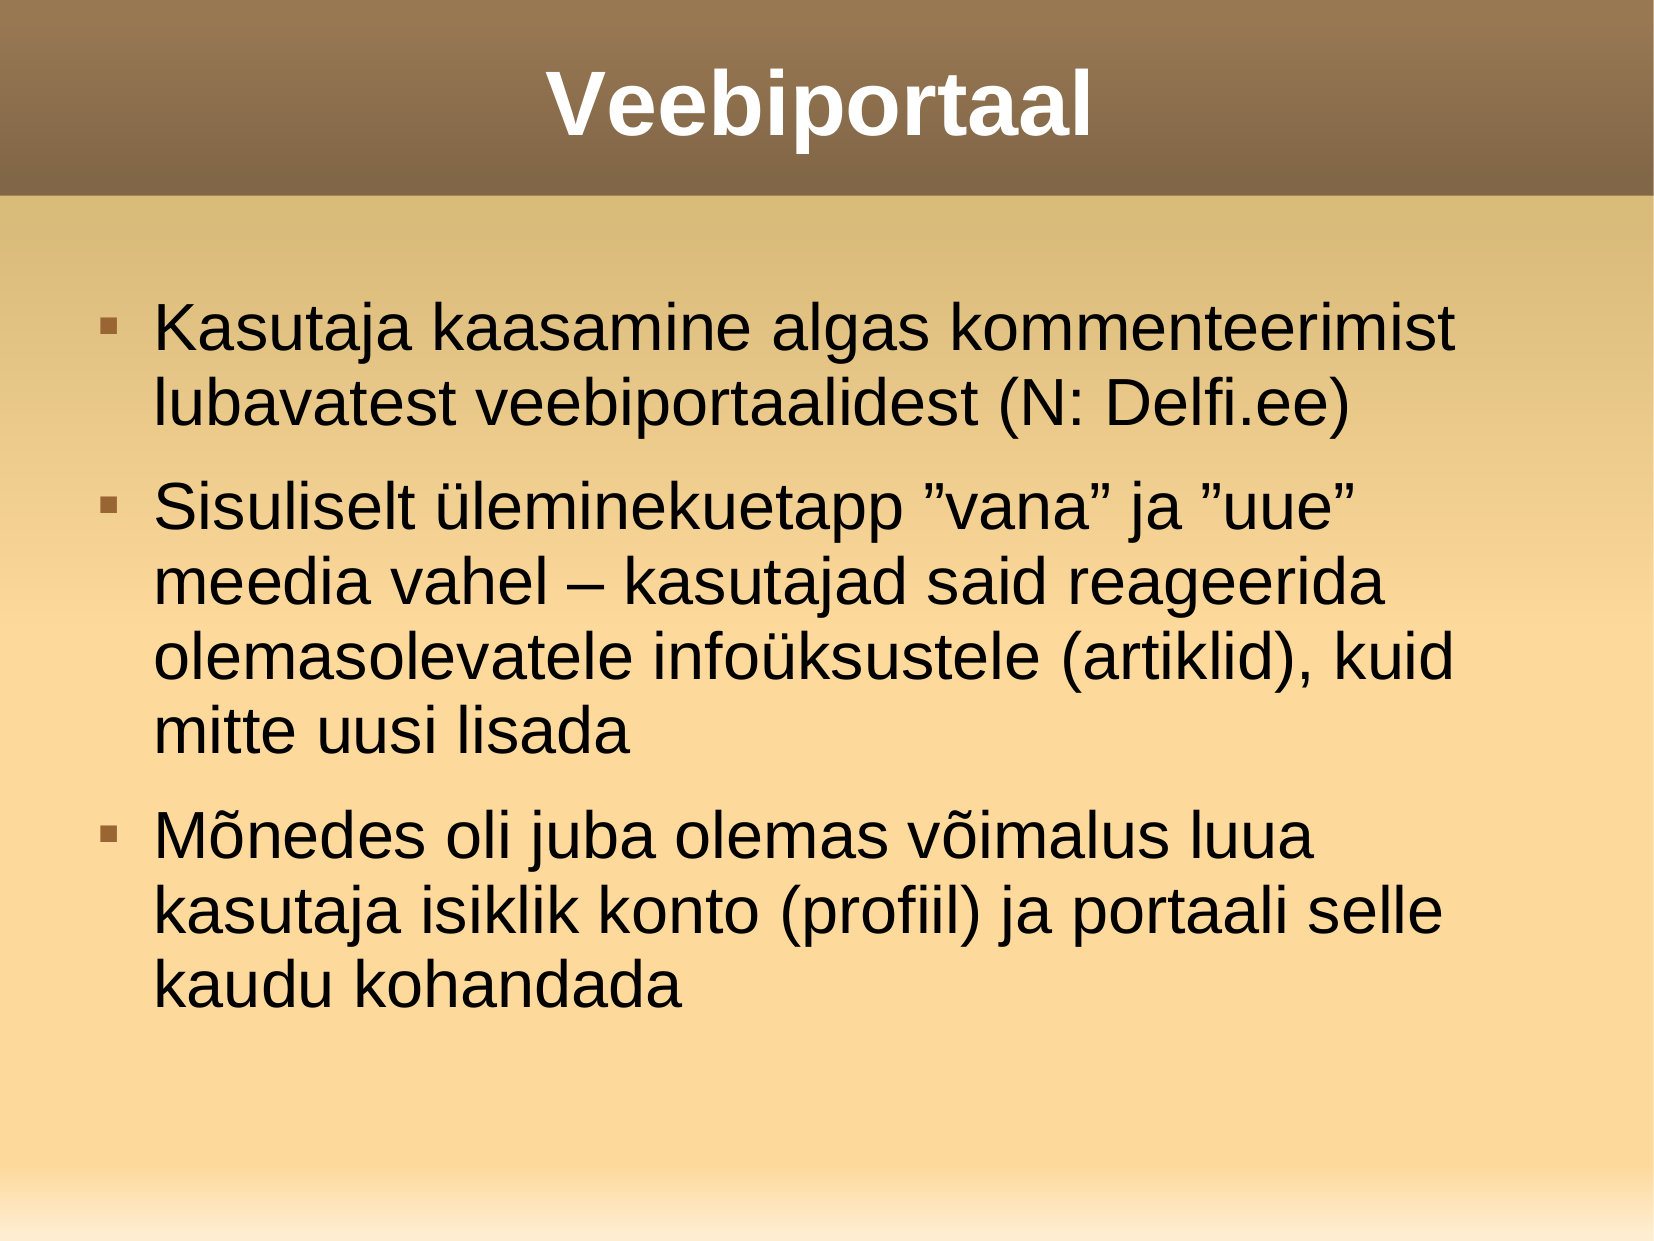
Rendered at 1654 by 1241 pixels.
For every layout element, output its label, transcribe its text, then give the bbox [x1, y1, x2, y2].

picture [0, 0, 1654, 1241]
list Kasutaja kaasamine algas kommenteerimist lubavatest veebiportaalidest (N: Delfi.ee) Sisuliselt üleminekuetapp ”vana” ja ”uue” meedia vahel – kasutajad said reageerida olemasolevatele infoüksustele (artiklid), kuid mitte uusi lisada Mõnedes oli juba olemas võimalus luua kasutaja isiklik konto (profiil) ja portaali selle kaudu kohandada [82, 290, 1571, 1094]
title Veebiportaal [76, 7, 1565, 200]
